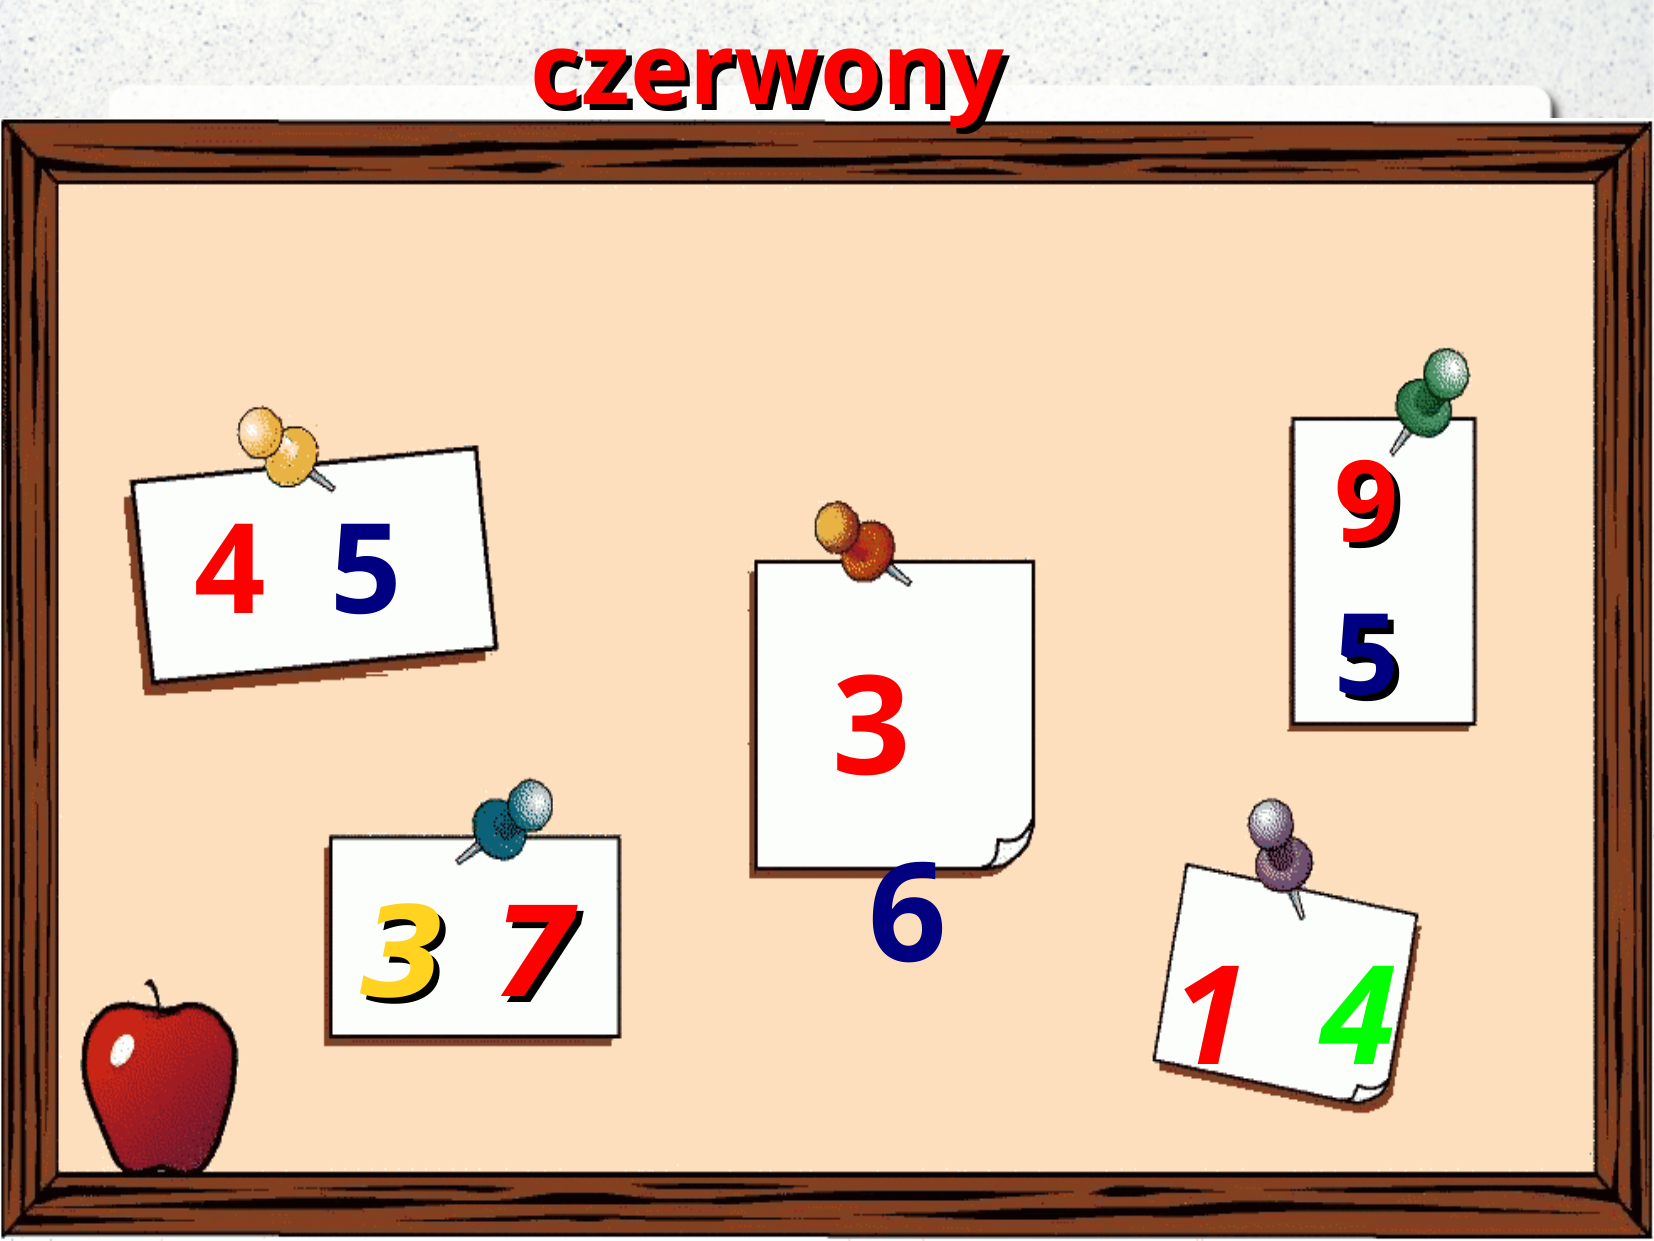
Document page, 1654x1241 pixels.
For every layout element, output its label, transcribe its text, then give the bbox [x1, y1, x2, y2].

picture [0, 0, 1654, 1241]
text_box czerwony [354, 0, 1182, 146]
text_box 4 5 [153, 472, 443, 664]
text_box 9 5 [1226, 413, 1506, 742]
text_box 3 6 [767, 620, 1048, 803]
text_box 1 4 [1151, 909, 1418, 1093]
text_box 3 7 [324, 873, 614, 1034]
